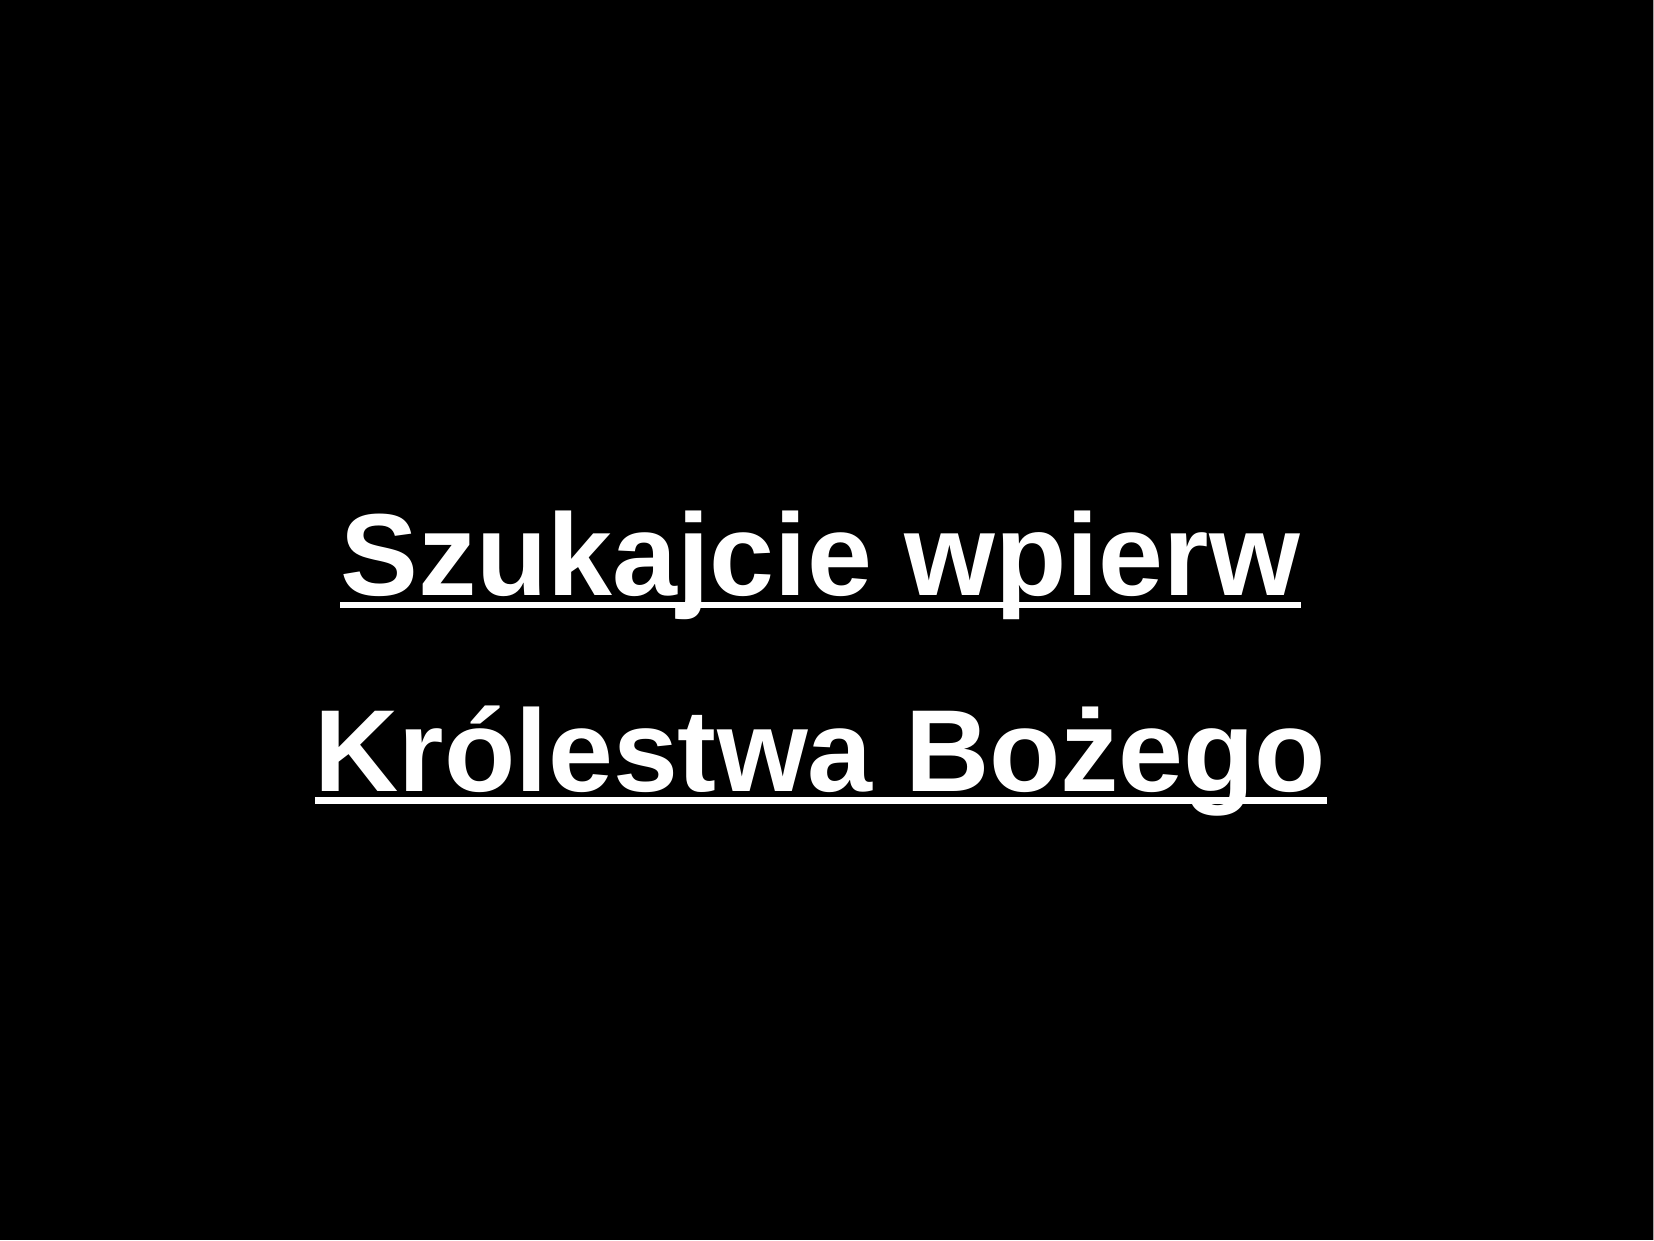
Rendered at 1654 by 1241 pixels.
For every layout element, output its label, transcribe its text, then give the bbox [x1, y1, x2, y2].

subtitle Szukajcie wpierw Królestwa Bożego [0, 0, 1642, 1241]
